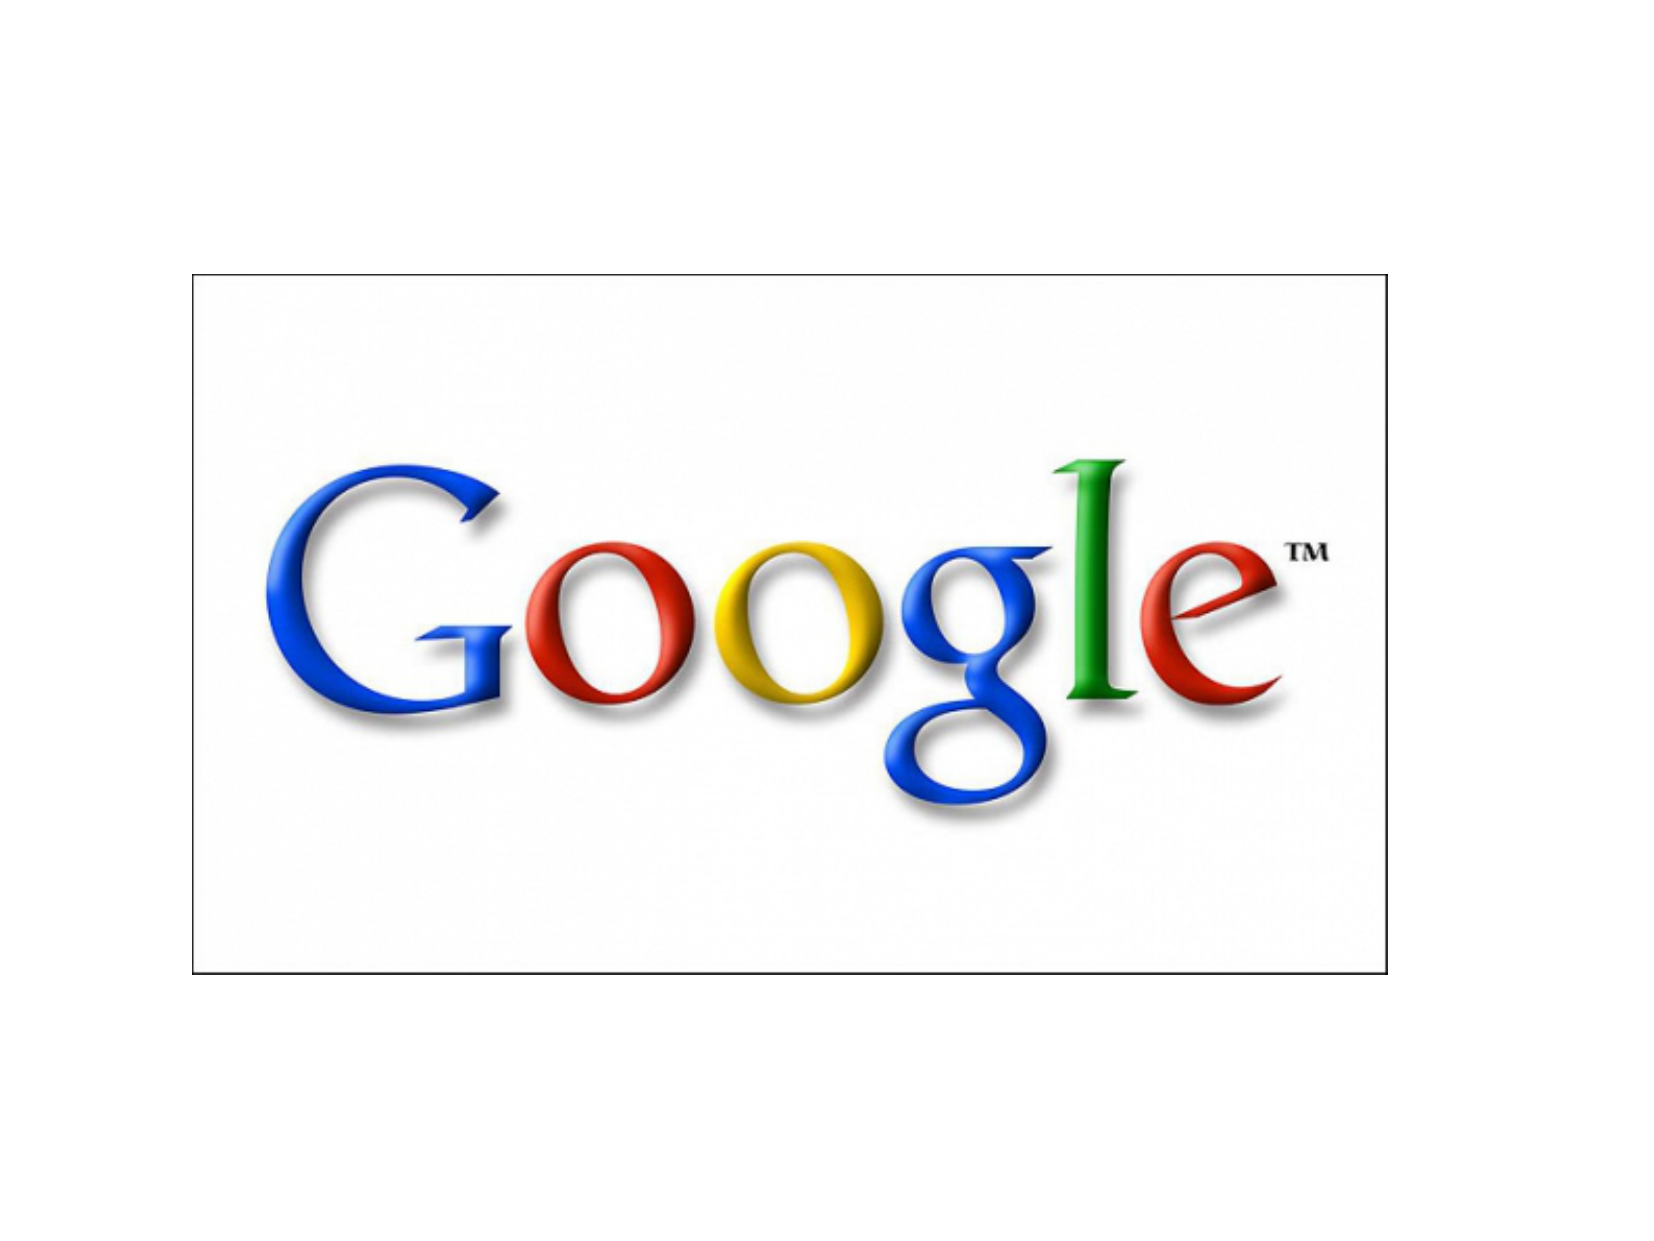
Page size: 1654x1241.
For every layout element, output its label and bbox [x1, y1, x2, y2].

picture [192, 274, 1388, 975]
